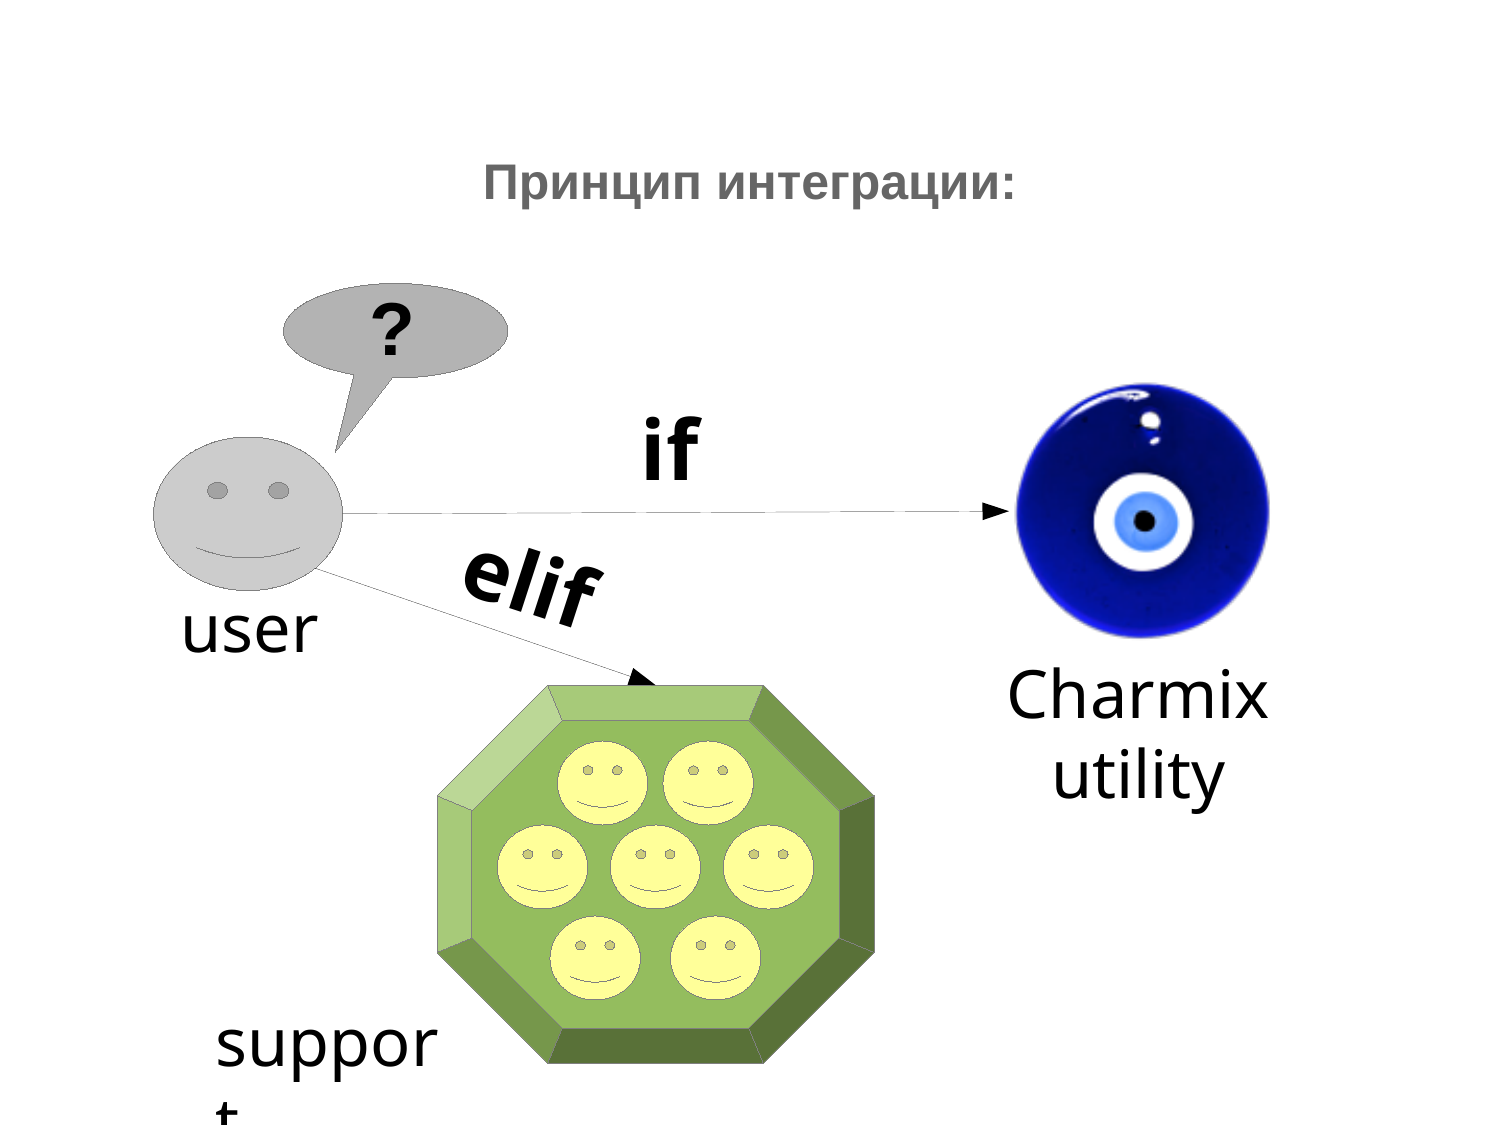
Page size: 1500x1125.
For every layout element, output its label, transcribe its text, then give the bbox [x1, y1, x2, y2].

text_box elif [435, 500, 628, 661]
text_box if [625, 389, 745, 505]
text_box [153, 437, 343, 578]
text_box support [200, 992, 473, 1087]
picture [1009, 377, 1276, 644]
text_box [426, 285, 508, 377]
text_box user [165, 578, 355, 674]
text_box Charmix utility [992, 644, 1288, 820]
text_box Принцип интеграции: [468, 141, 1032, 217]
text_box [437, 685, 875, 1064]
text_box ? [354, 273, 426, 378]
text_box [283, 286, 392, 453]
